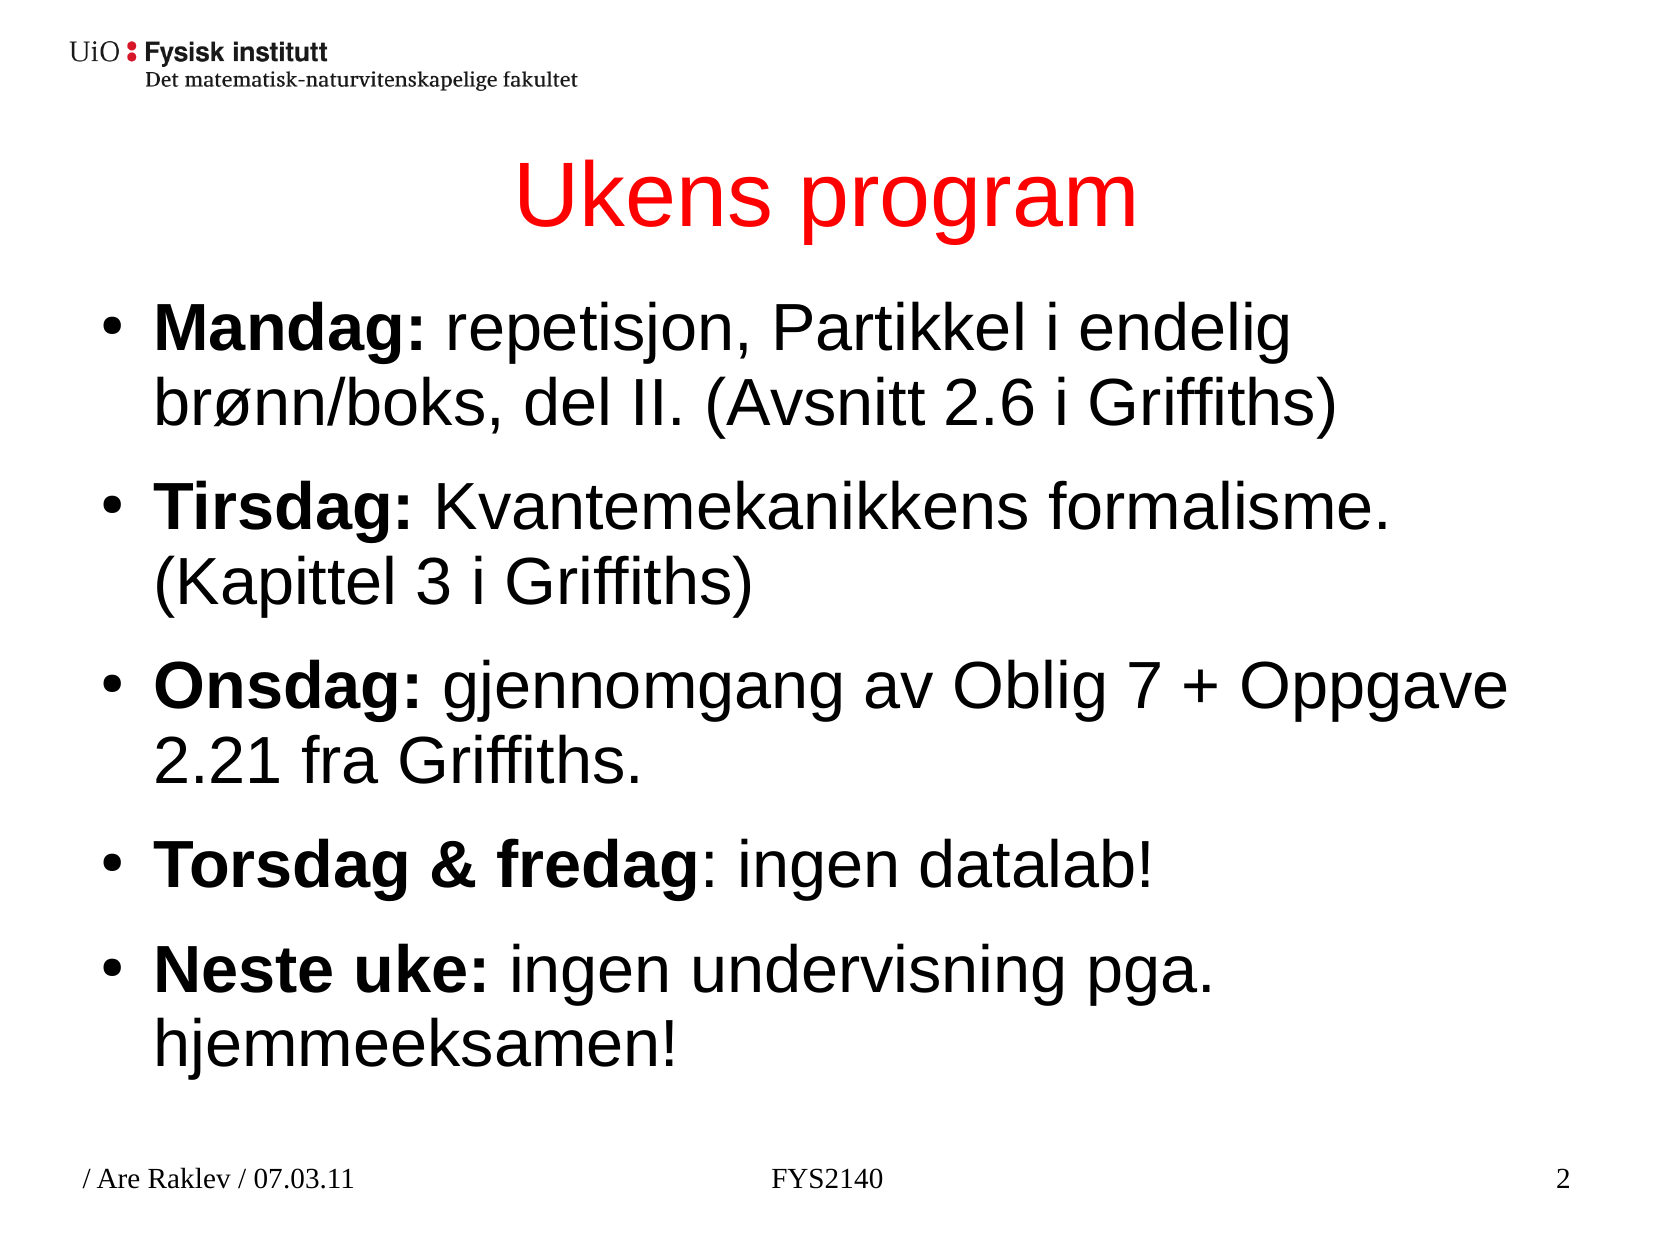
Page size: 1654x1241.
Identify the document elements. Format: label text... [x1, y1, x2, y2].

list Mandag: repetisjon, Partikkel i endelig brønn/boks, del II. (Avsnitt 2.6 i Griffiths) Tirsdag: Kvantemekanikkens formalisme. (Kapittel 3 i Griffiths) Onsdag: gjennomgang av Oblig 7 + Oppgave 2.21 fra Griffiths. Torsdag & fredag: ingen datalab! Neste uke: ingen undervisning pga. hjemmeeksamen! [82, 290, 1613, 1094]
picture [68, 37, 581, 93]
title Ukens program [82, 90, 1571, 290]
